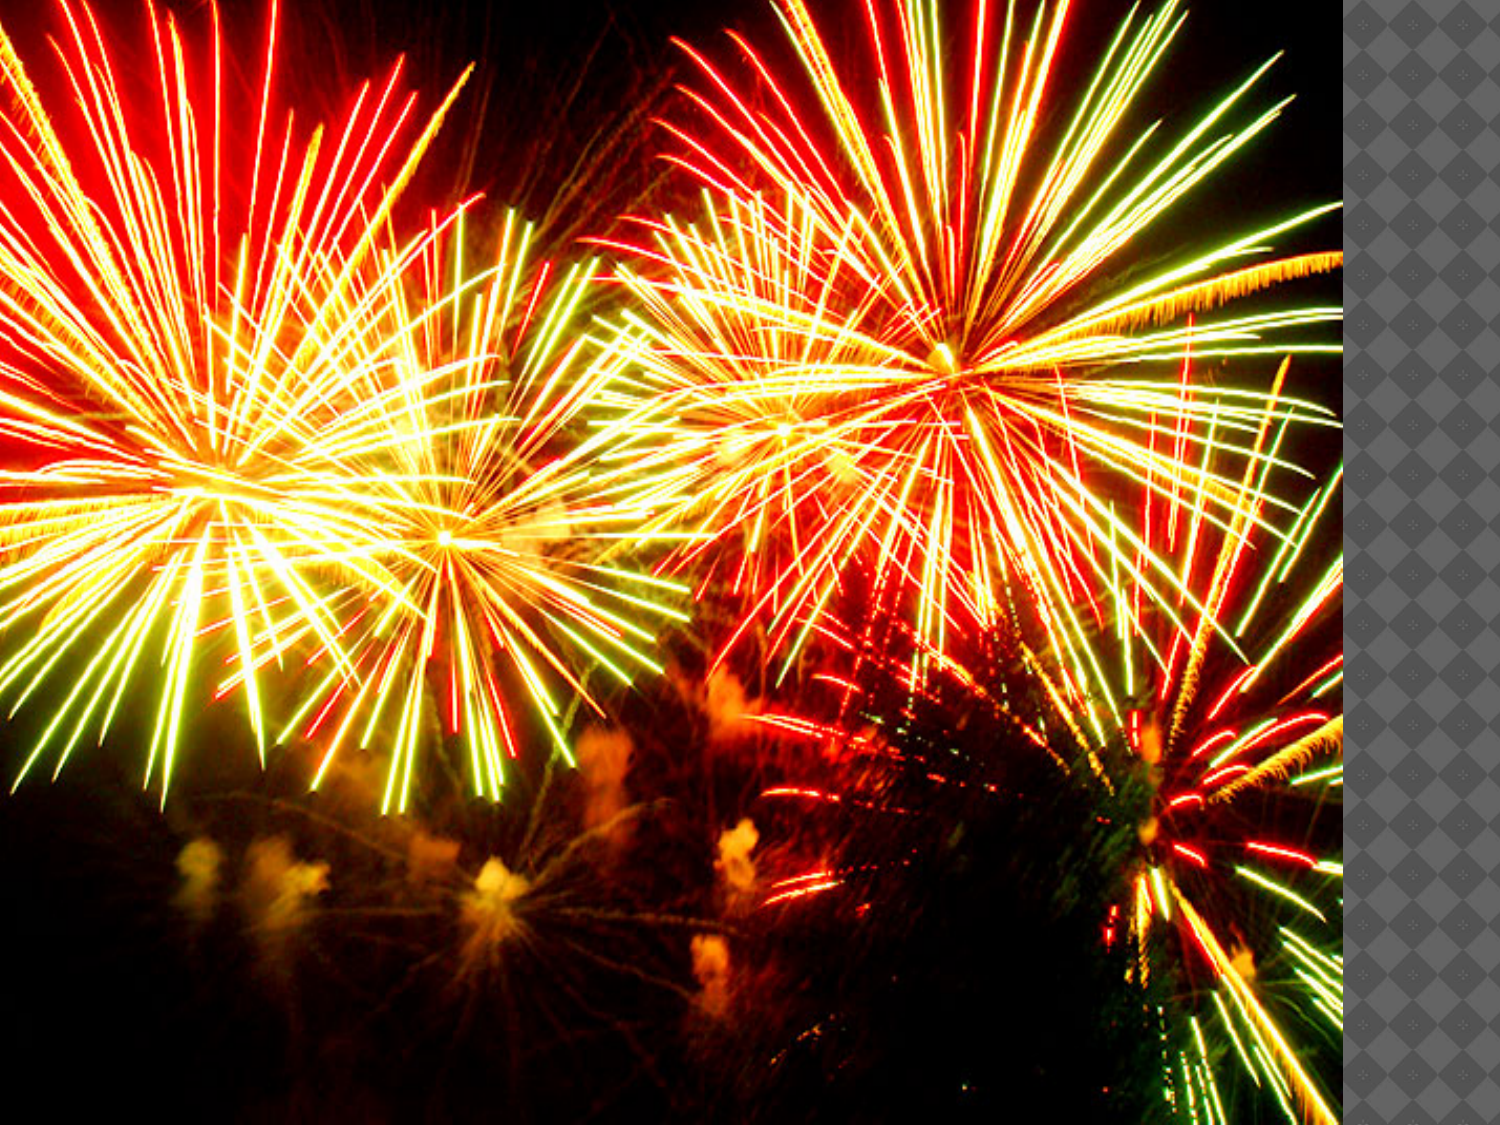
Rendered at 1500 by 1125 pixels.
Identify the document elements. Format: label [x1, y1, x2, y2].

picture [0, 0, 1343, 1125]
